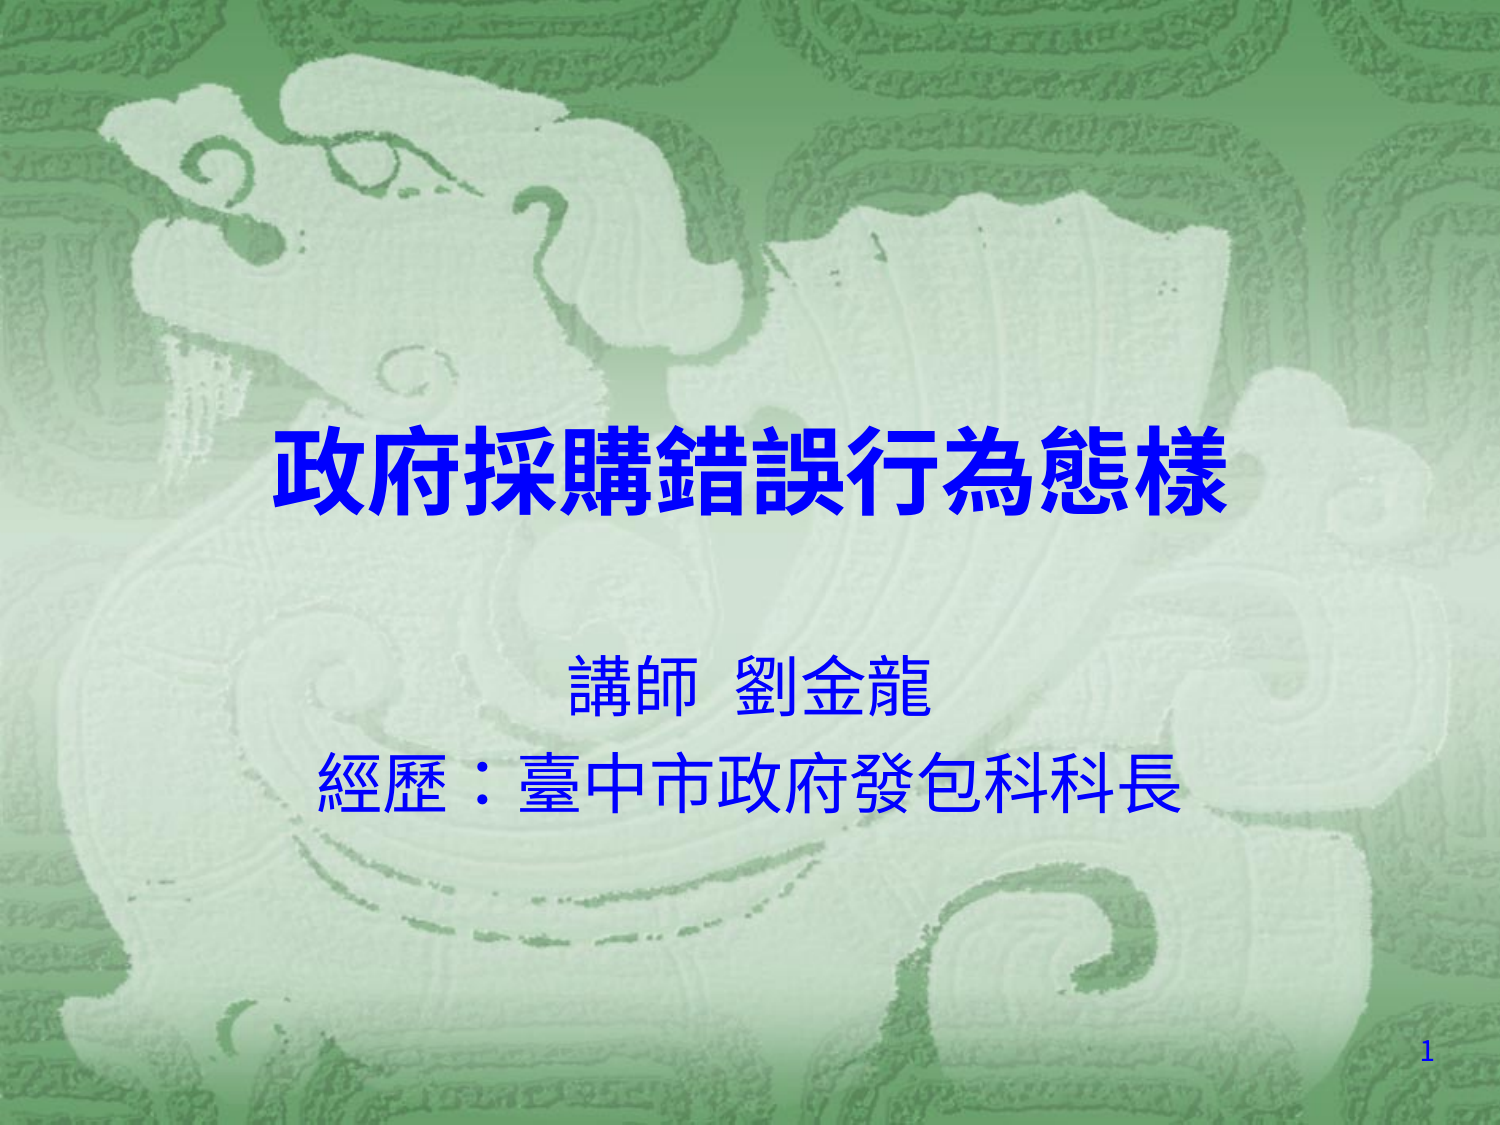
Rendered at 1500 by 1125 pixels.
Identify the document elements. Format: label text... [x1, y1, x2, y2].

picture [0, 0, 1500, 1125]
title 政府採購錯誤行為態樣 [112, 374, 1388, 563]
subtitle 講師 劉金龍 經歷：臺中市政府發包科科長 [225, 637, 1276, 925]
text_box <編號> [1074, 1024, 1451, 1103]
